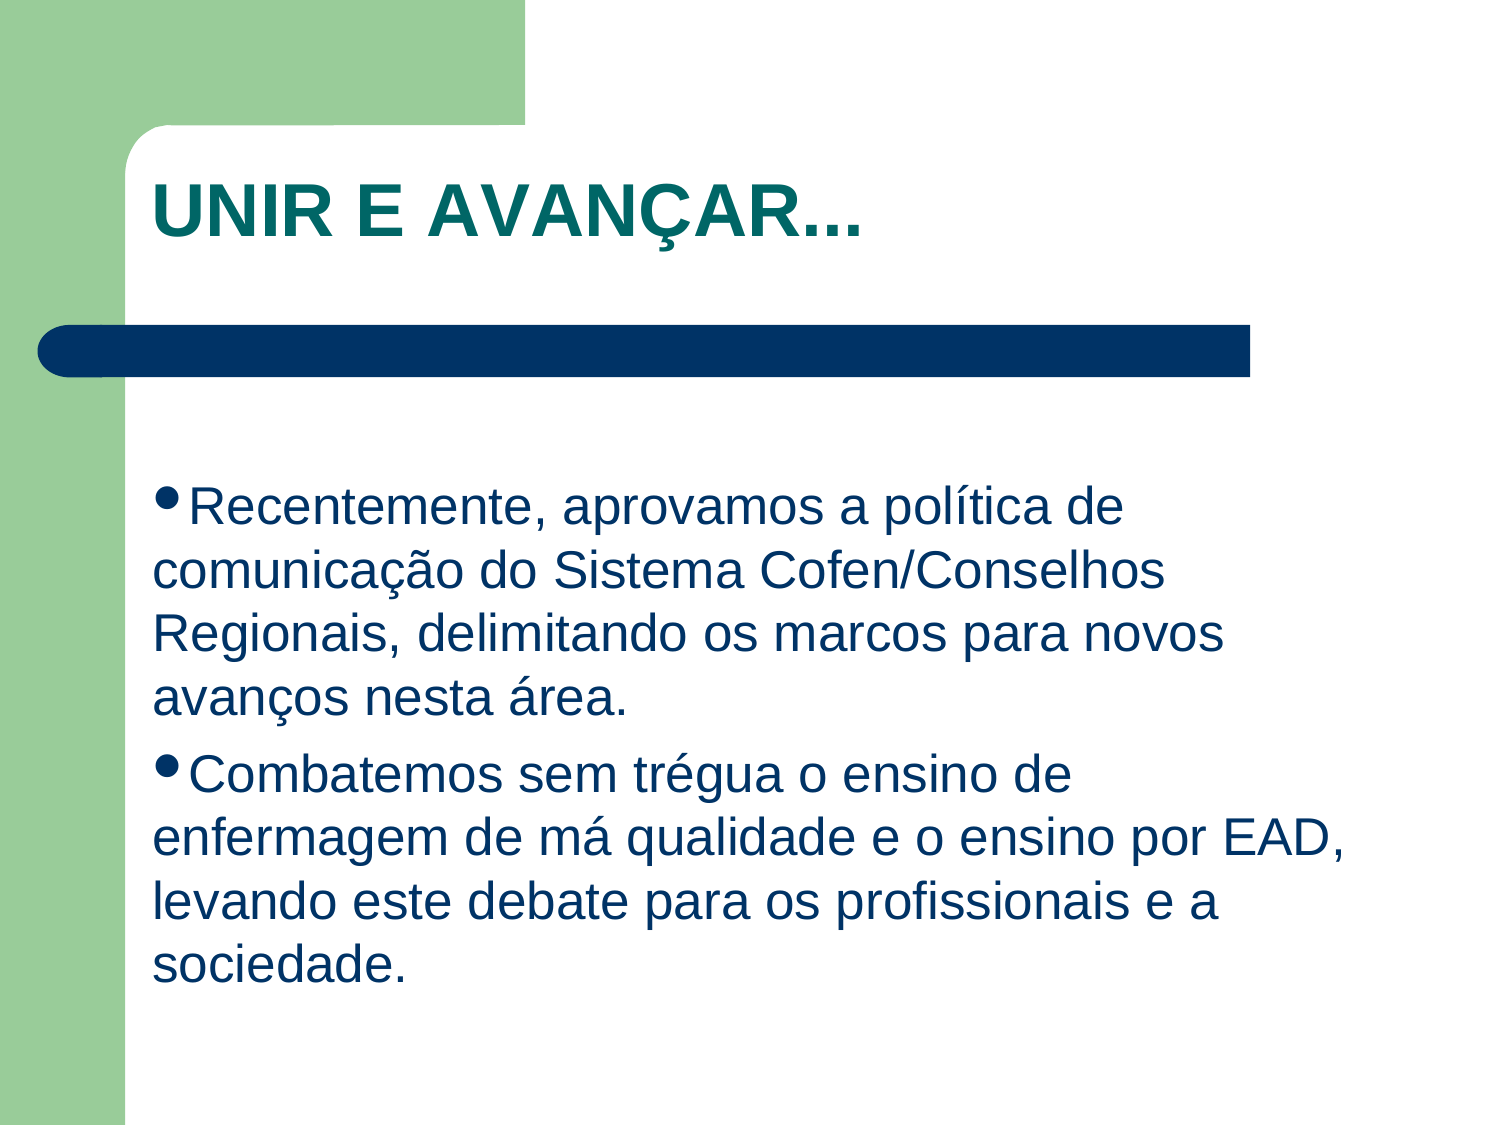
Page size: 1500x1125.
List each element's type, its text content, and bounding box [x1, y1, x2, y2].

title UNIR E AVANÇAR... [136, 122, 1414, 301]
list Recentemente, aprovamos a política de comunicação do Sistema Cofen/Conselhos Regionais, delimitando os marcos para novos avanços nesta área. Combatemos sem trégua o ensino de enfermagem de má qualidade e o ensino por EAD, levando este debate para os profissionais e a sociedade. [137, 387, 1400, 1003]
